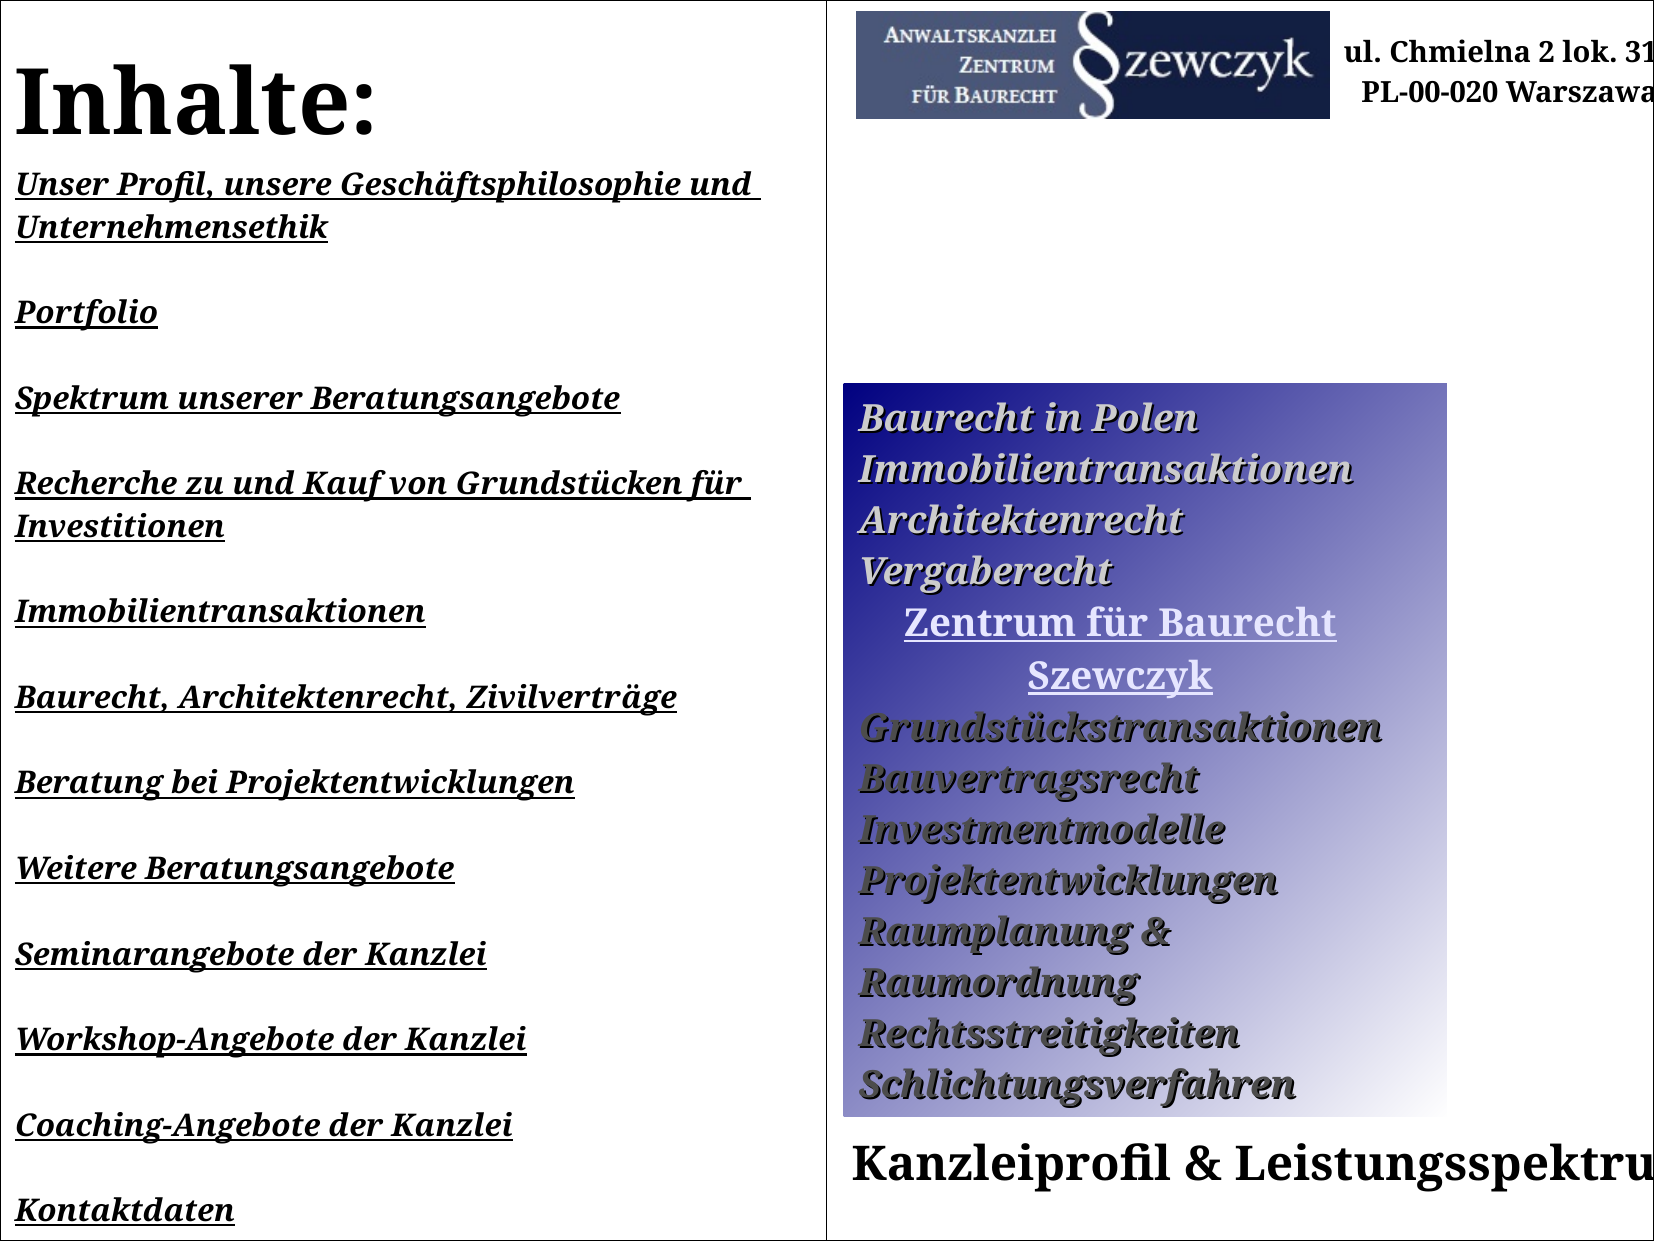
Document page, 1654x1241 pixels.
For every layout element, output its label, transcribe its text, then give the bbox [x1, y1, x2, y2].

text_box [0, 0, 1654, 1241]
picture [855, 11, 1330, 119]
text_box Baurecht in Polen Immobilientransaktionen Architektenrecht Vergaberecht Zentrum für Baurecht Szewczyk Grundstückstransaktionen Bauvertragsrecht Investmentmodelle Projektentwicklungen Raumplanung & Raumordnung Rechtsstreitigkeiten Schlichtungsverfahren [843, 383, 1447, 1004]
text_box Inhalte: Unser Profil, unsere Geschäftsphilosophie und Unternehmensethik Portfolio Spektrum unserer Beratungsangebote Recherche zu und Kauf von Grundstücken für Investitionen Immobilientransaktionen Baurecht, Architektenrecht, Zivilverträge Beratung bei Projektentwicklungen Weitere Beratungsangebote Seminarangebote der Kanzlei Workshop-Angebote der Kanzlei Coaching-Angebote der Kanzlei Kontaktdaten [0, 29, 825, 1212]
text_box ul. Chmielna 2 lok. 31 PL-00-020 Warszawa [1330, 24, 1654, 119]
text_box [43, 1212, 50, 1219]
text_box Kanzleiprofil & Leistungsspektrum [836, 1122, 1650, 1203]
